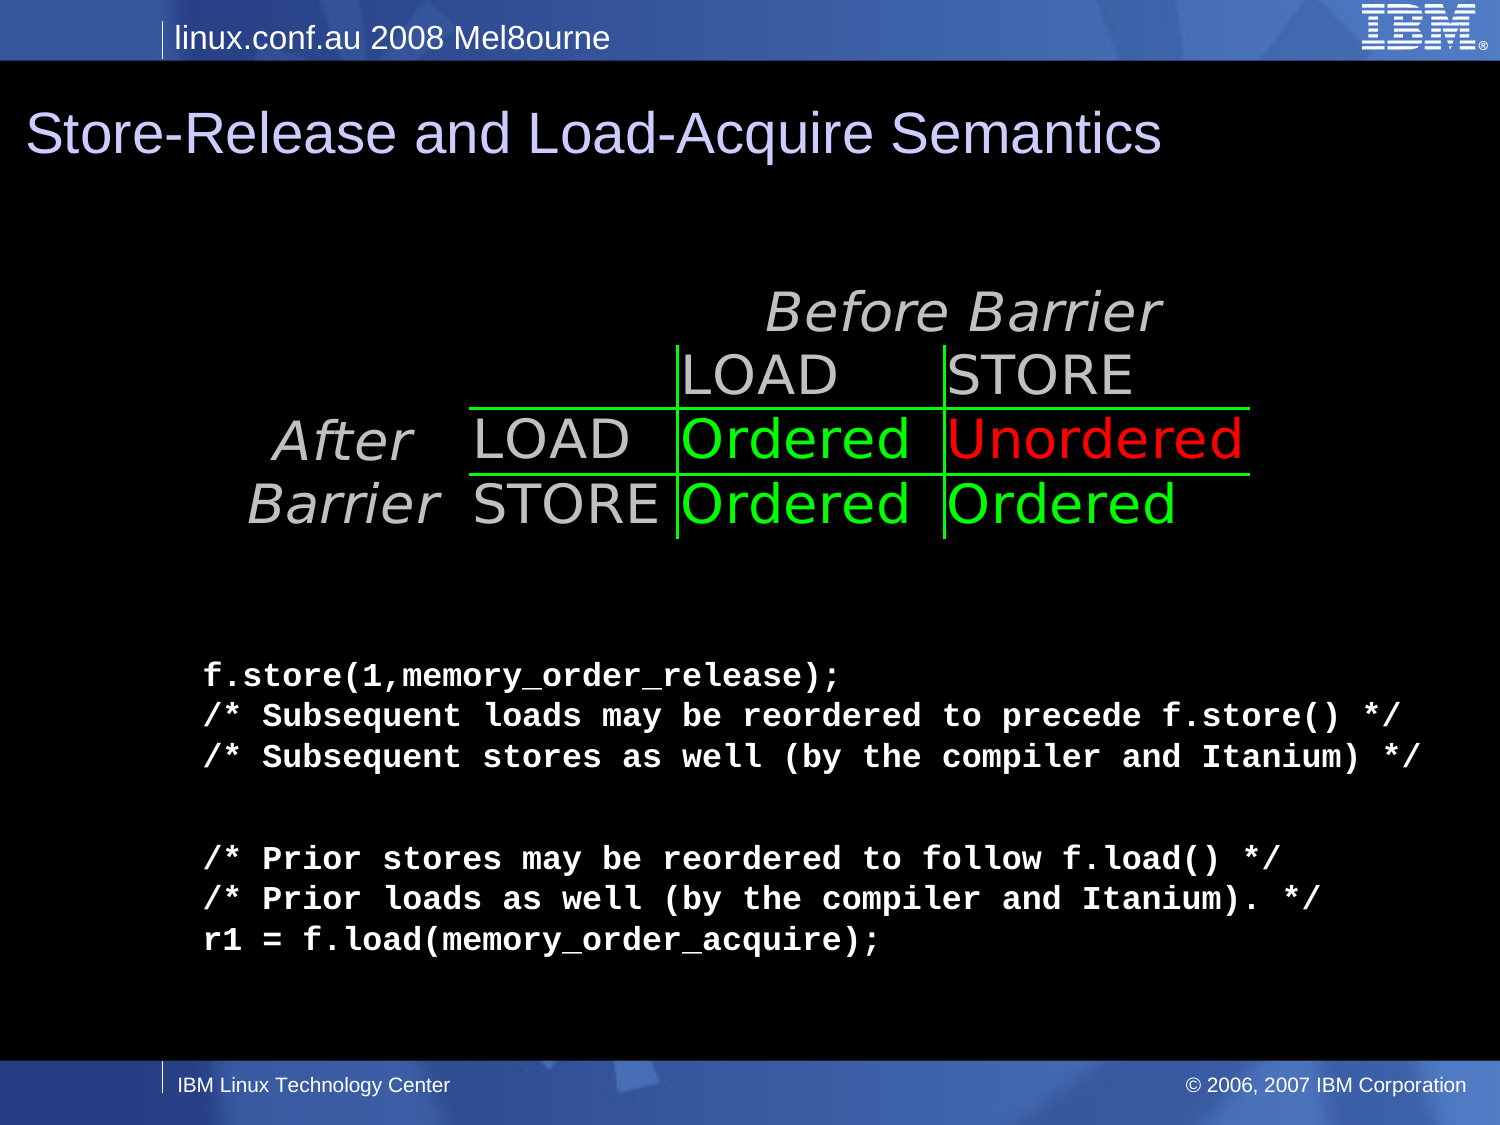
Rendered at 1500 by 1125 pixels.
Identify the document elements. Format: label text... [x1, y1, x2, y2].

chart [216, 280, 1251, 540]
picture [0, 0, 1500, 60]
title Store-Release and Load-Acquire Semantics [25, 94, 1378, 177]
picture [0, 1061, 1500, 1125]
text_box /* Prior stores may be reordered to follow f.load() */ /* Prior loads as well (by the compiler and Itanium). */ r1 = f.load(memory_order_acquire); [150, 834, 1426, 969]
text_box f.store(1,memory_order_release); /* Subsequent loads may be reordered to precede f.store() */ /* Subsequent stores as well (by the compiler and Itanium) */ [150, 651, 1441, 786]
